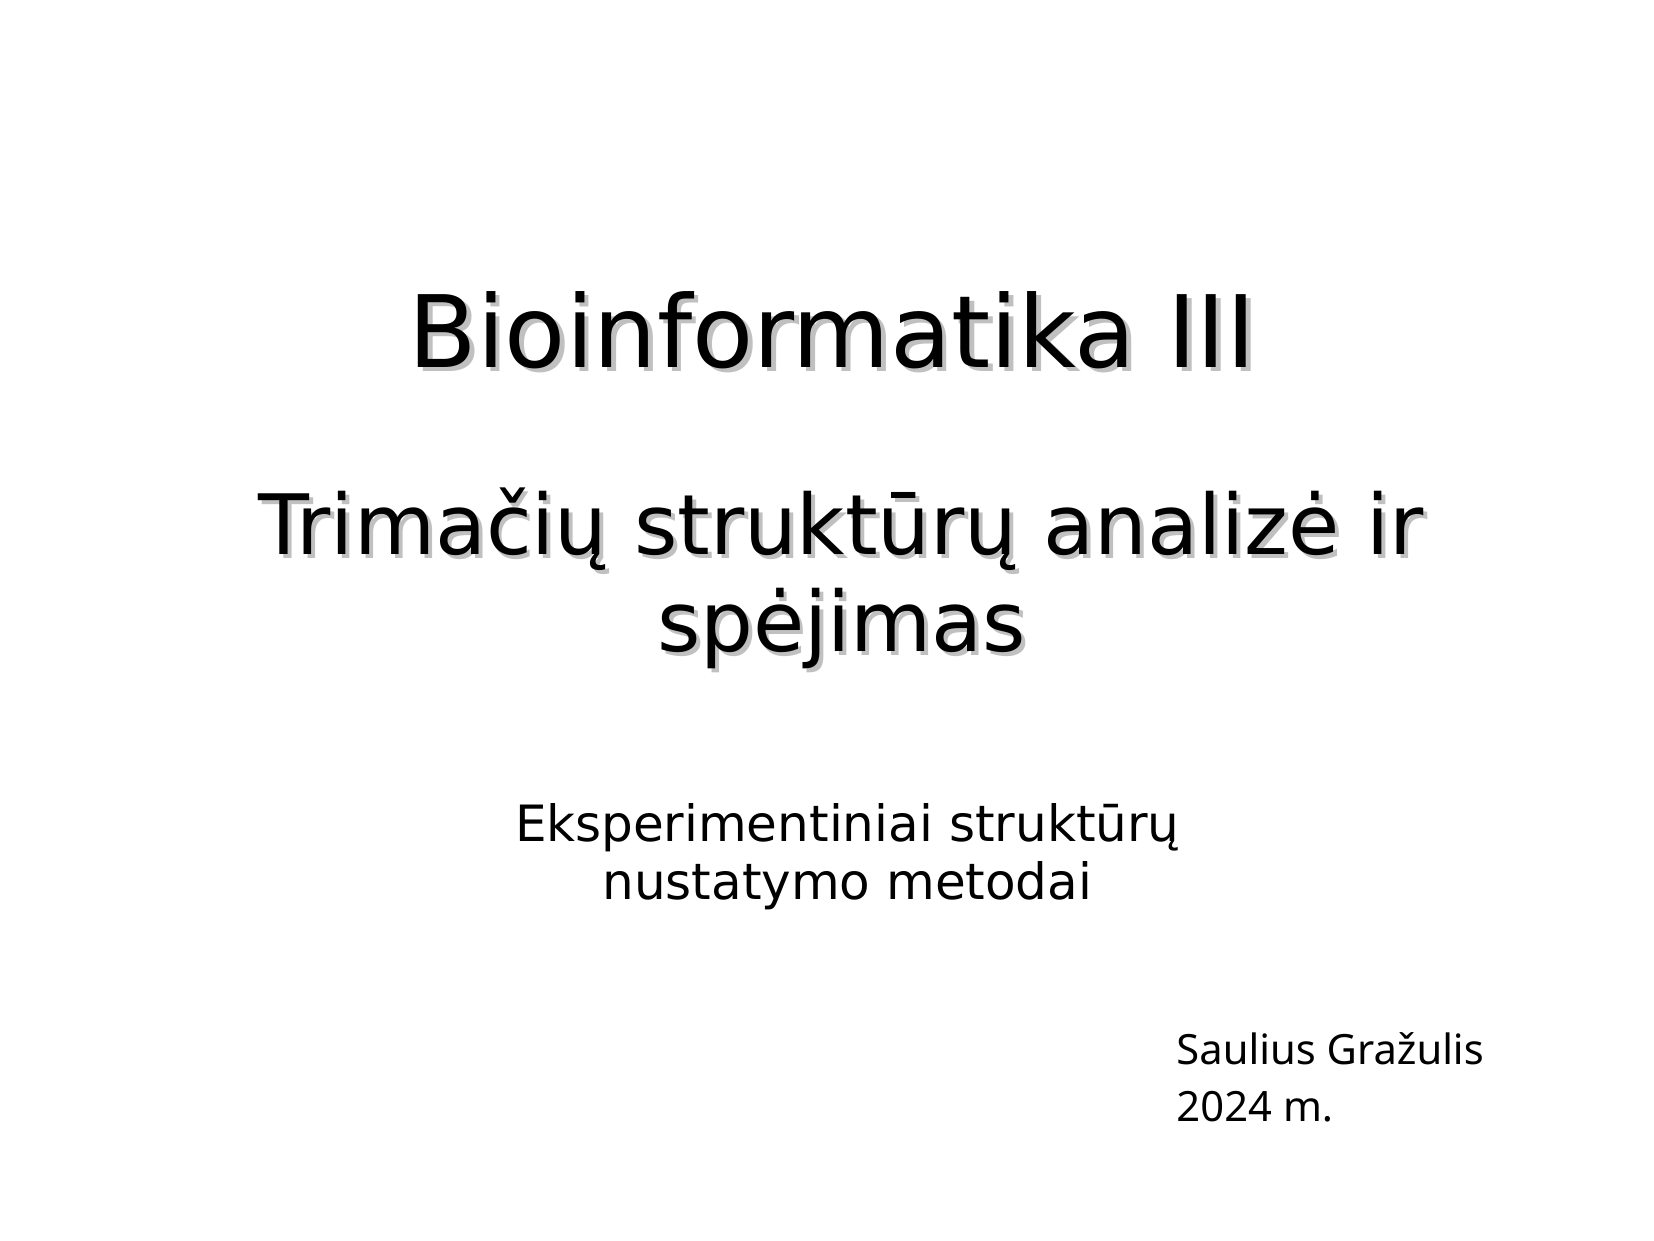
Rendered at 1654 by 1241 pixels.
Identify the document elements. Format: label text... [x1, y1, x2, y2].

text_box Eksperimentiniai struktūrų nustatymo metodai [375, 787, 1320, 940]
title Bioinformatika III [88, 236, 1577, 429]
text_box Trimačių struktūrų analizė ir spėjimas [206, 470, 1477, 680]
text_box Saulius Gražulis 2024 m. [1161, 1012, 1576, 1140]
